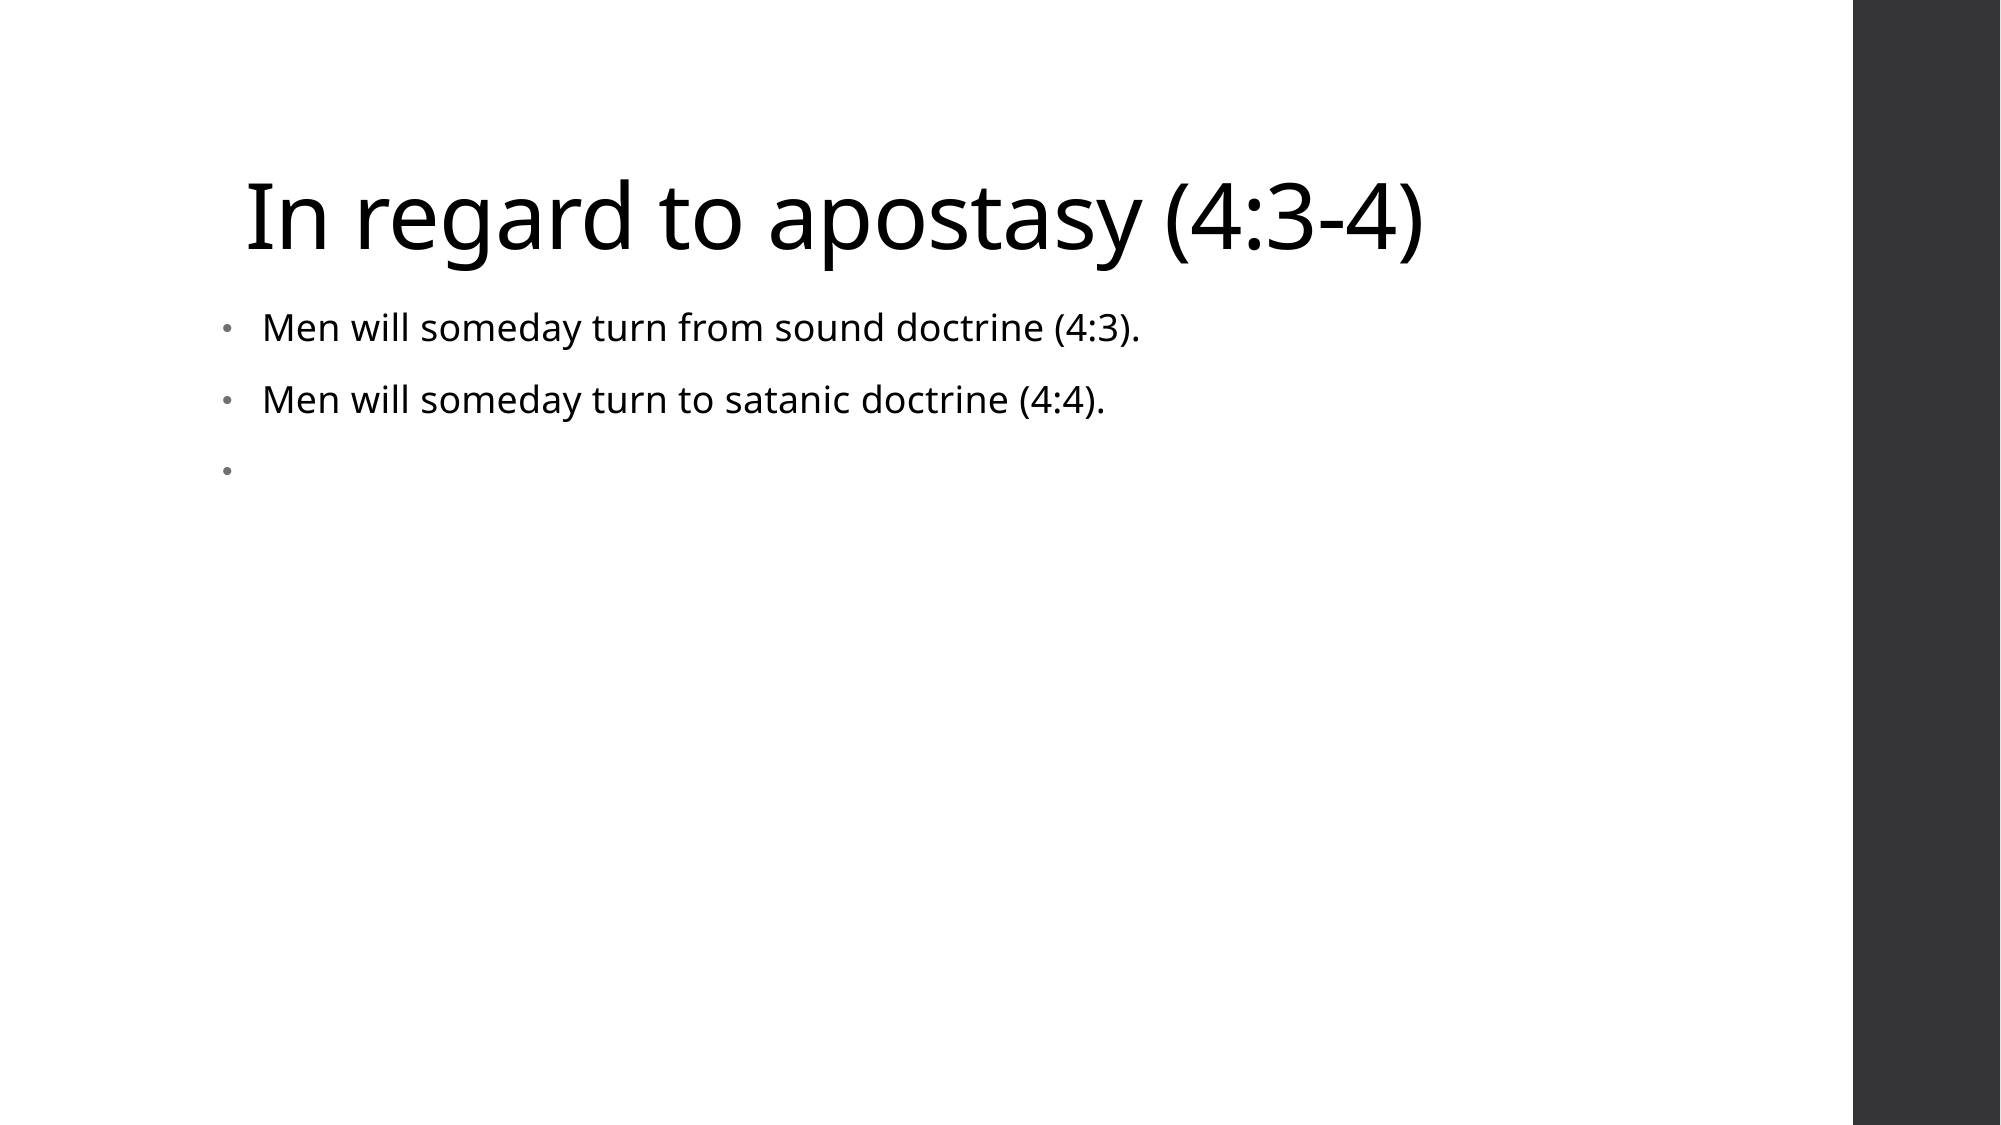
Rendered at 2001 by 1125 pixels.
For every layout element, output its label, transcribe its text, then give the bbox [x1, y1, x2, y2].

list Men will someday turn from sound doctrine (4:3). Men will someday turn to satanic doctrine (4:4). [206, 299, 1617, 1014]
title In regard to apostasy (4:3-4) [206, 60, 1797, 278]
